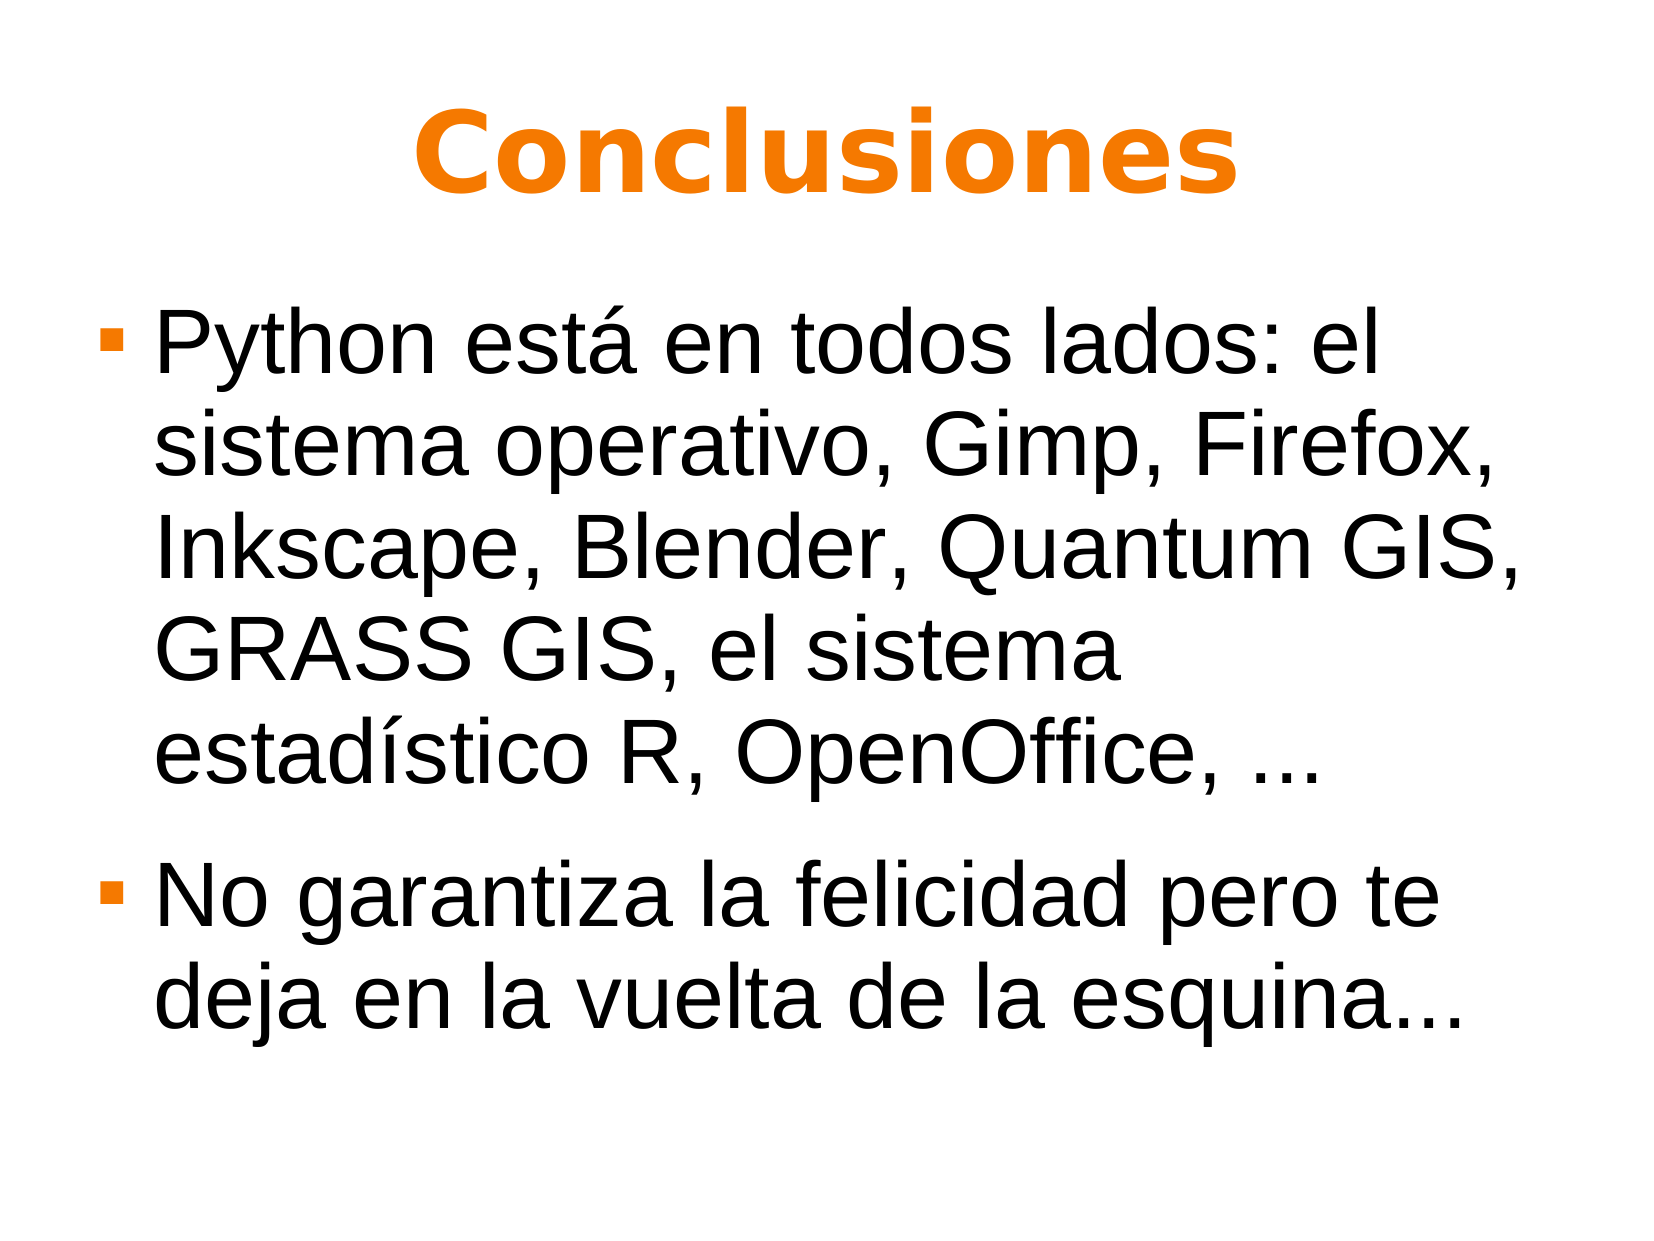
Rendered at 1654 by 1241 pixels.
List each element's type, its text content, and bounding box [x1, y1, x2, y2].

title Conclusiones [82, 56, 1571, 250]
list Python está en todos lados: el sistema operativo, Gimp, Firefox, Inkscape, Blender, Quantum GIS, GRASS GIS, el sistema estadístico R, OpenOffice, ... No garantiza la felicidad pero te deja en la vuelta de la esquina... [82, 290, 1571, 1094]
